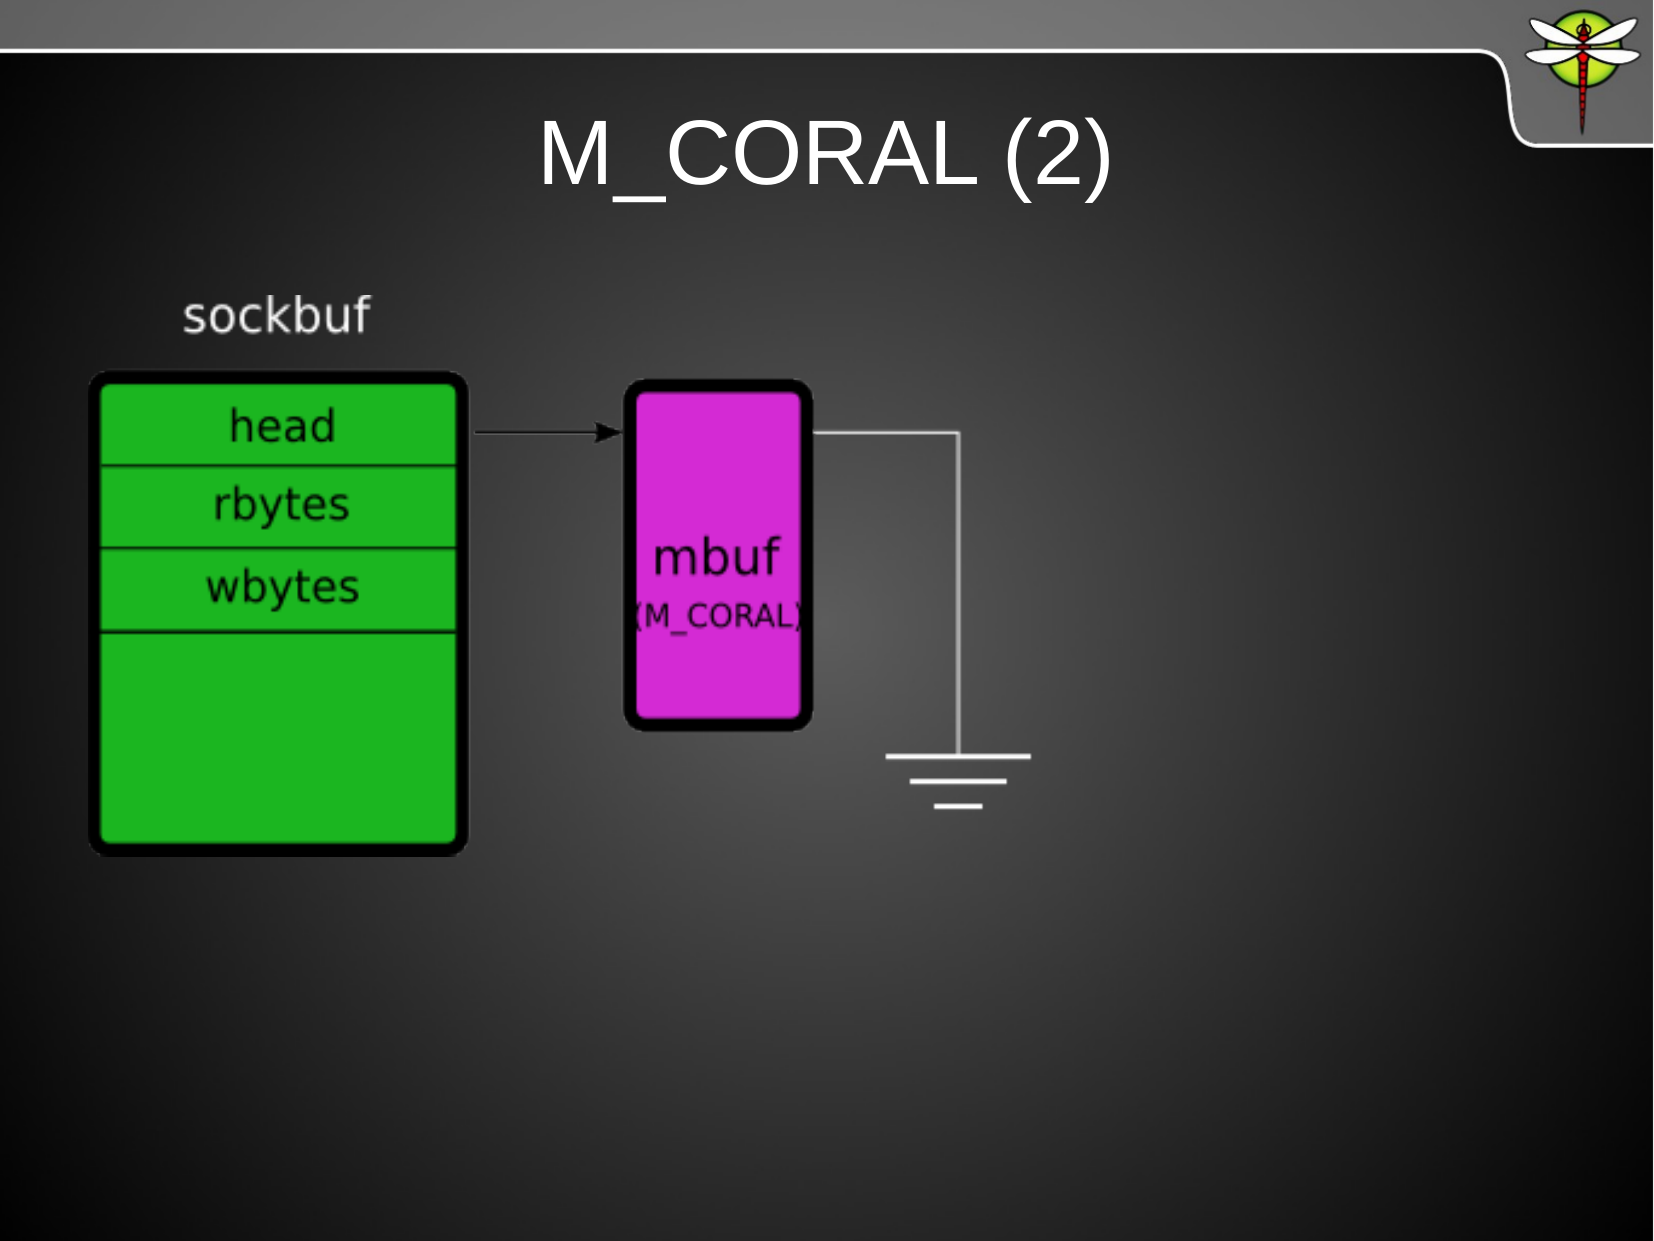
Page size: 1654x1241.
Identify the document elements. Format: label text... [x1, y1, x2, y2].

picture [0, 0, 1654, 1241]
title M_CORAL (2) [82, 56, 1571, 250]
